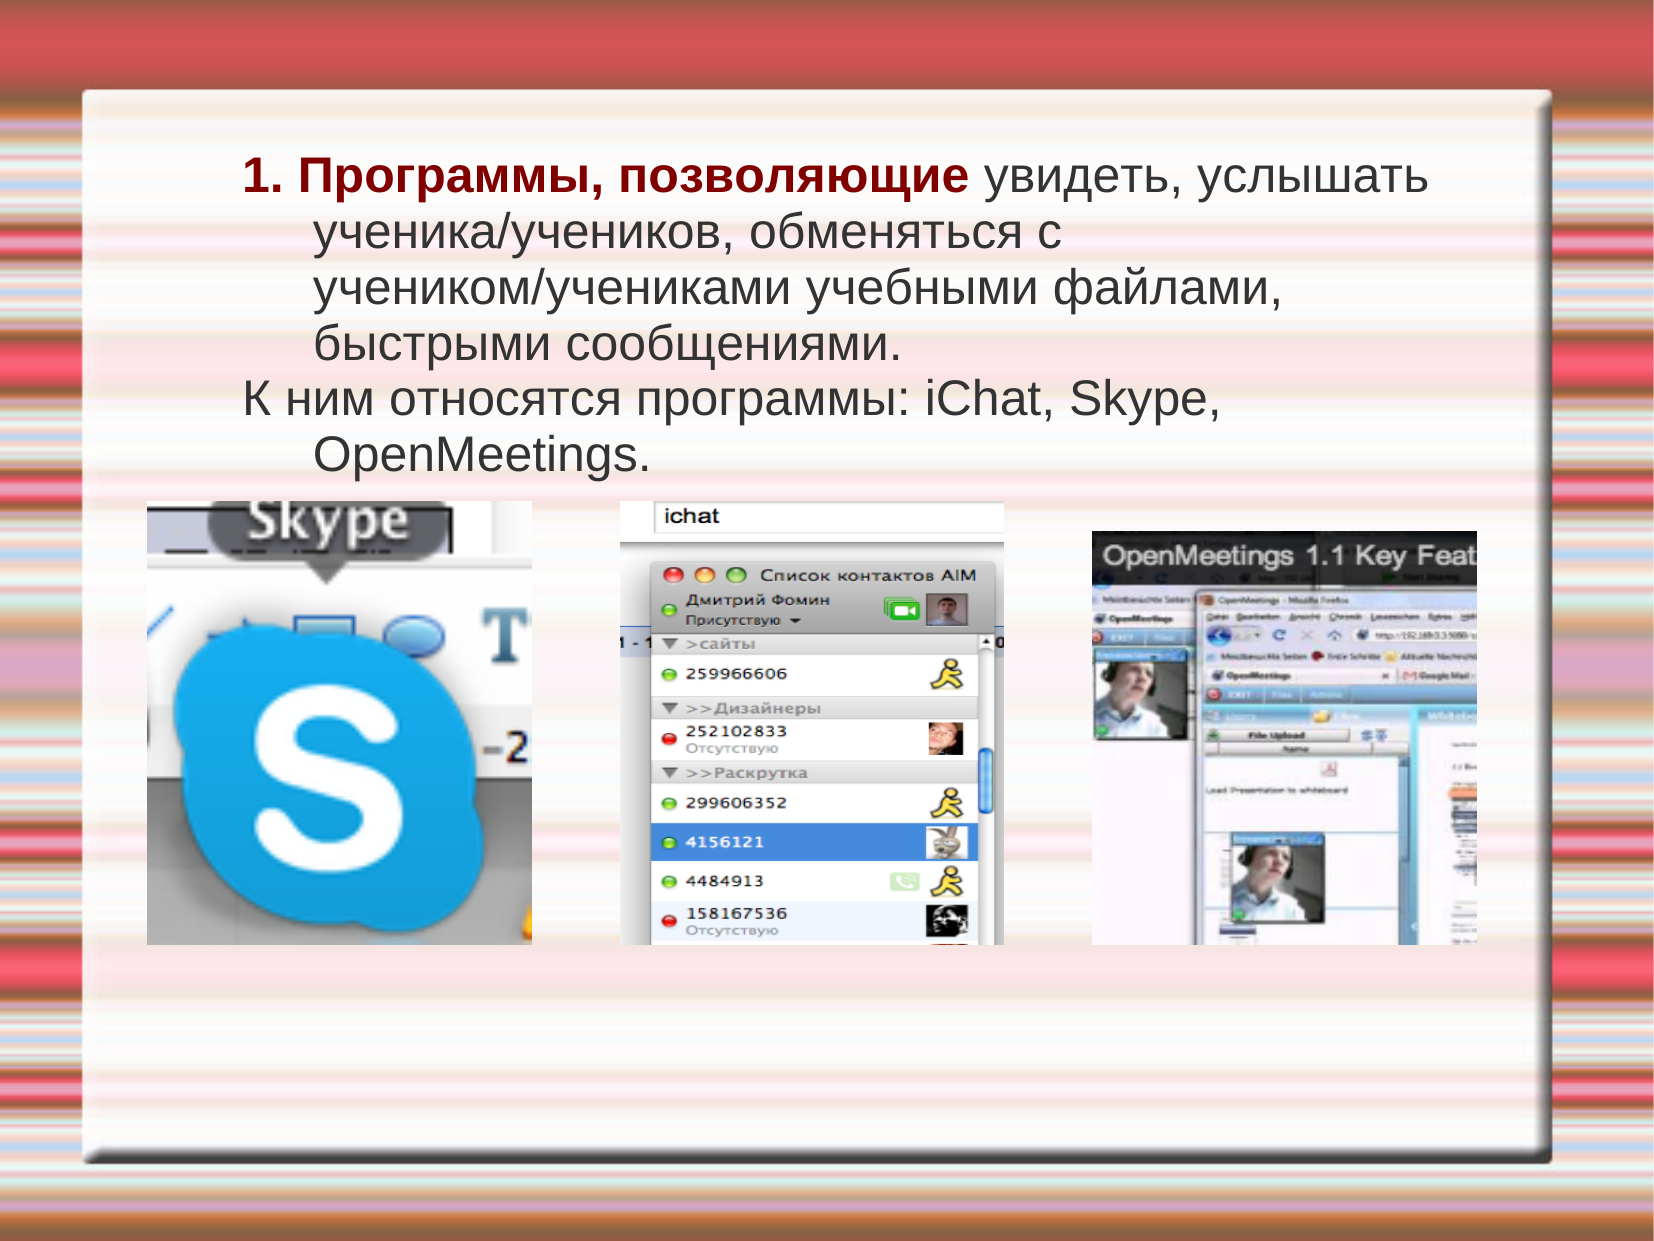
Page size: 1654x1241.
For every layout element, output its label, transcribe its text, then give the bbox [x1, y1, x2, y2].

picture [620, 501, 1004, 945]
list 1. Программы, позволяющие увидеть, услышать ученика/учеников, обменяться с учеником/учениками учебными файлами, быстрыми сообщениями. К ним относятся программы: iChat, Skype, OpenMeetings. [147, 147, 1529, 929]
picture [147, 501, 532, 945]
picture [1092, 531, 1477, 945]
